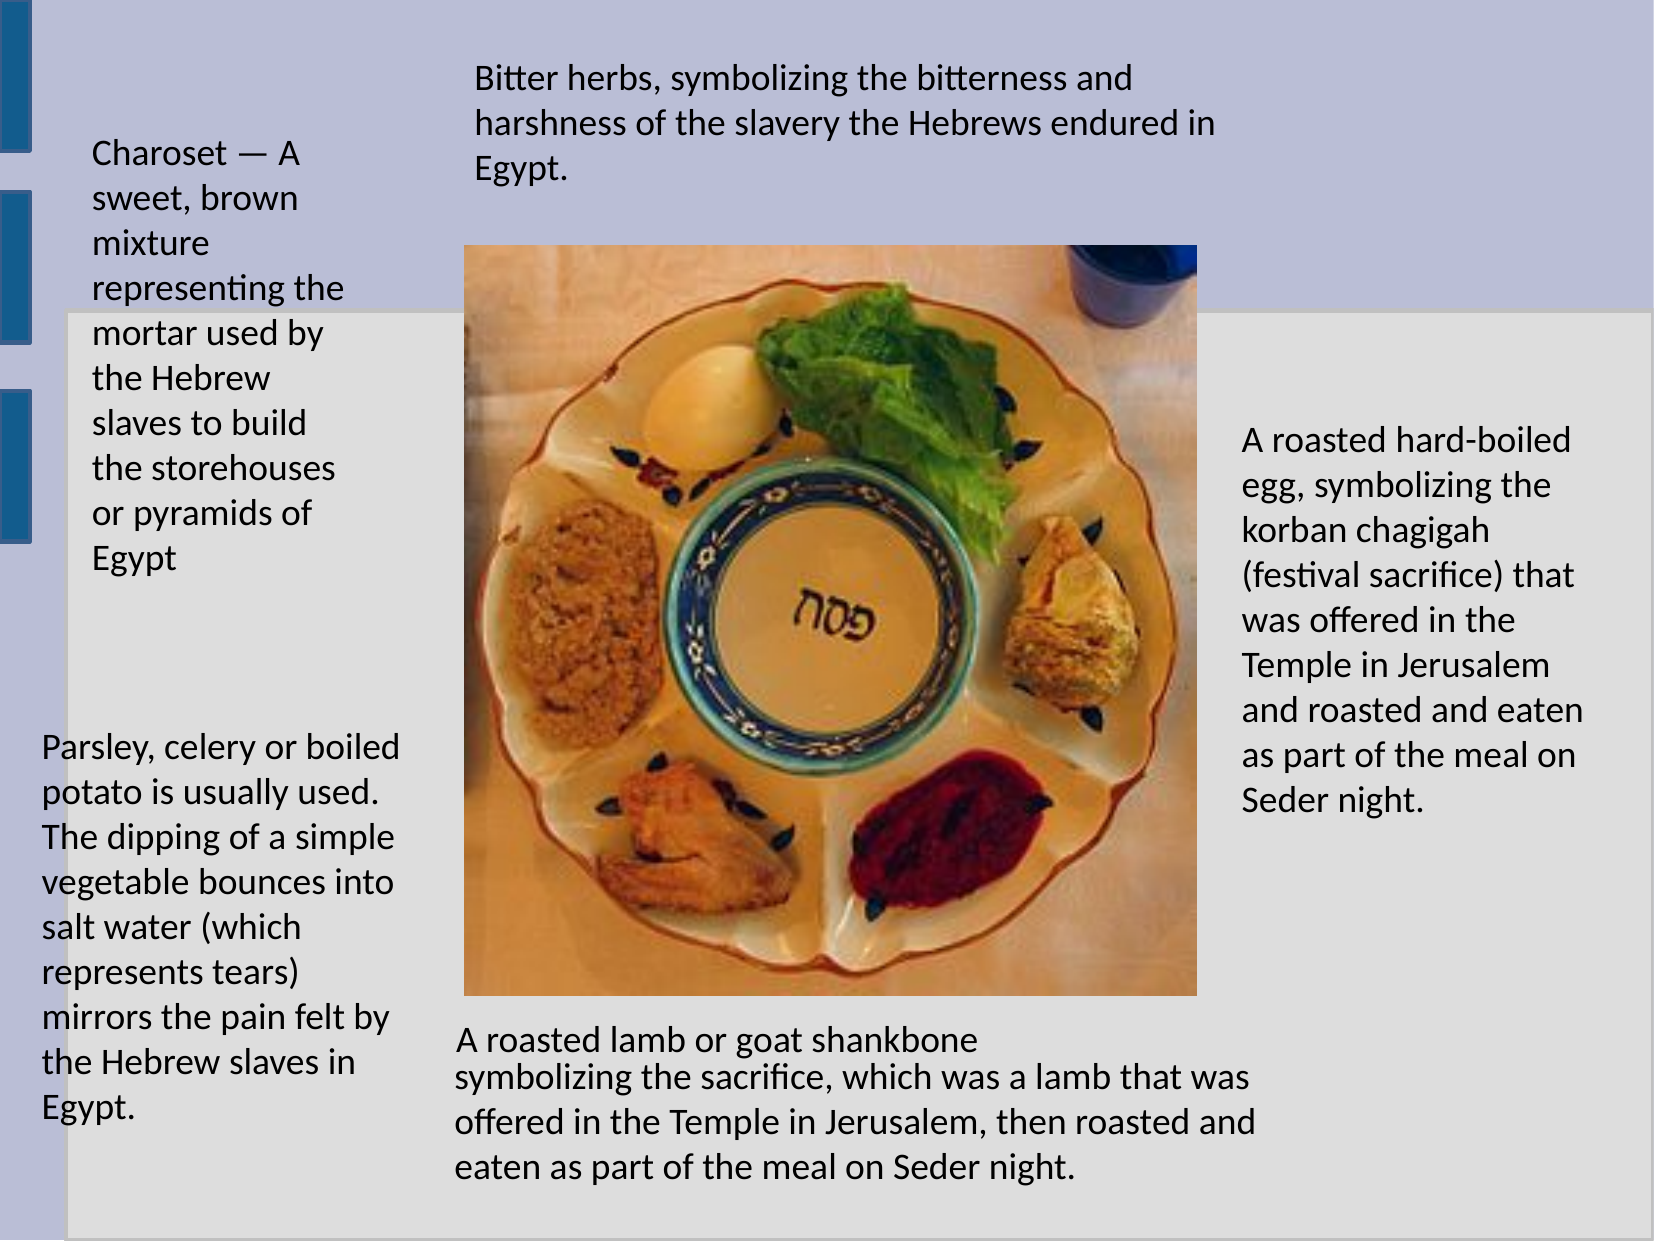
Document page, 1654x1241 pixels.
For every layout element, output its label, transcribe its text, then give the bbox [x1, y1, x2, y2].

text_box Parsley, celery or boiled potato is usually used. The dipping of a simple vegetable bounces into salt water (which represents tears) mirrors the pain felt by the Hebrew slaves in Egypt. [27, 715, 428, 1135]
text_box A roasted hard-boiled egg, symbolizing the korban chagigah (festival sacrifice) that was offered in the Temple in Jerusalem and roasted and eaten as part of the meal on Seder night. [1227, 408, 1615, 828]
text_box Bitter herbs, symbolizing the bitterness and harshness of the slavery the Hebrews endured in Egypt. [459, 45, 1286, 195]
text_box symbolizing the sacrifice, which was a lamb that was offered in the Temple in Jerusalem, then roasted and eaten as part of the meal on Seder night. [439, 1045, 1327, 1195]
text_box Charoset — A sweet, brown mixture representing the mortar used by the Hebrew slaves to build the storehouses or pyramids of Egypt [77, 121, 378, 586]
picture [464, 245, 1197, 996]
text_box A roasted lamb or goat shankbone [441, 1007, 994, 1045]
